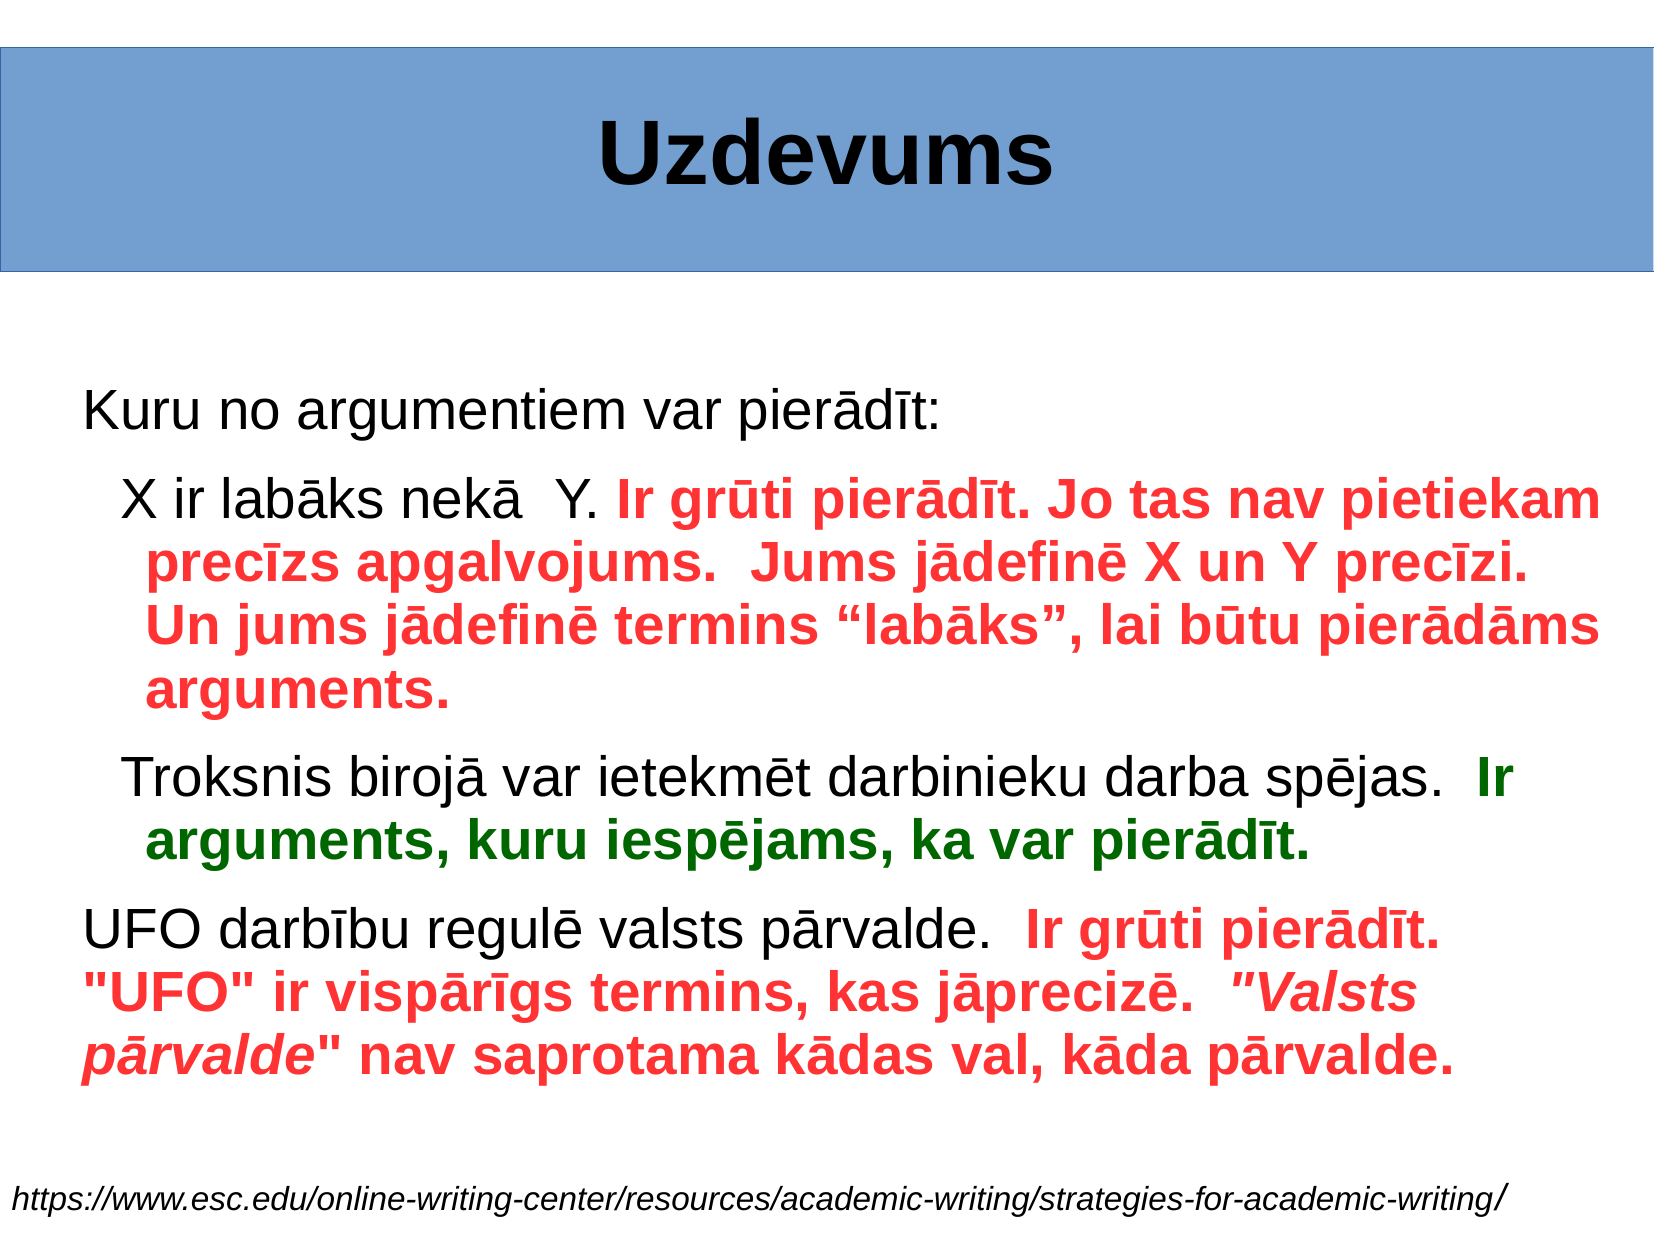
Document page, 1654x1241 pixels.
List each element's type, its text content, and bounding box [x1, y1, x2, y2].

title Uzdevums [82, 49, 1571, 257]
text_box https://www.esc.edu/online-writing-center/resources/academic-writing/strategies-for-academic-writing/ [0, 1169, 1521, 1227]
list Kuru no argumentiem var pierādīt: X ir labāks nekā Y. Ir grūti pierādīt. Jo tas nav pietiekam precīzs apgalvojums. Jums jādefinē X un Y precīzi. Un jums jādefinē termins “labāks”, lai būtu pierādāms arguments. Troksnis birojā var ietekmēt darbinieku darba spējas. Ir arguments, kuru iespējams, ka var pierādīt. UFO darbību regulē valsts pārvalde. Ir grūti pierādīt. "UFO" ir vispārīgs termins, kas jāprecizē. "Valsts pārvalde" nav saprotama kādas val, kāda pārvalde. [82, 378, 1619, 1099]
text_box [0, 47, 1654, 272]
